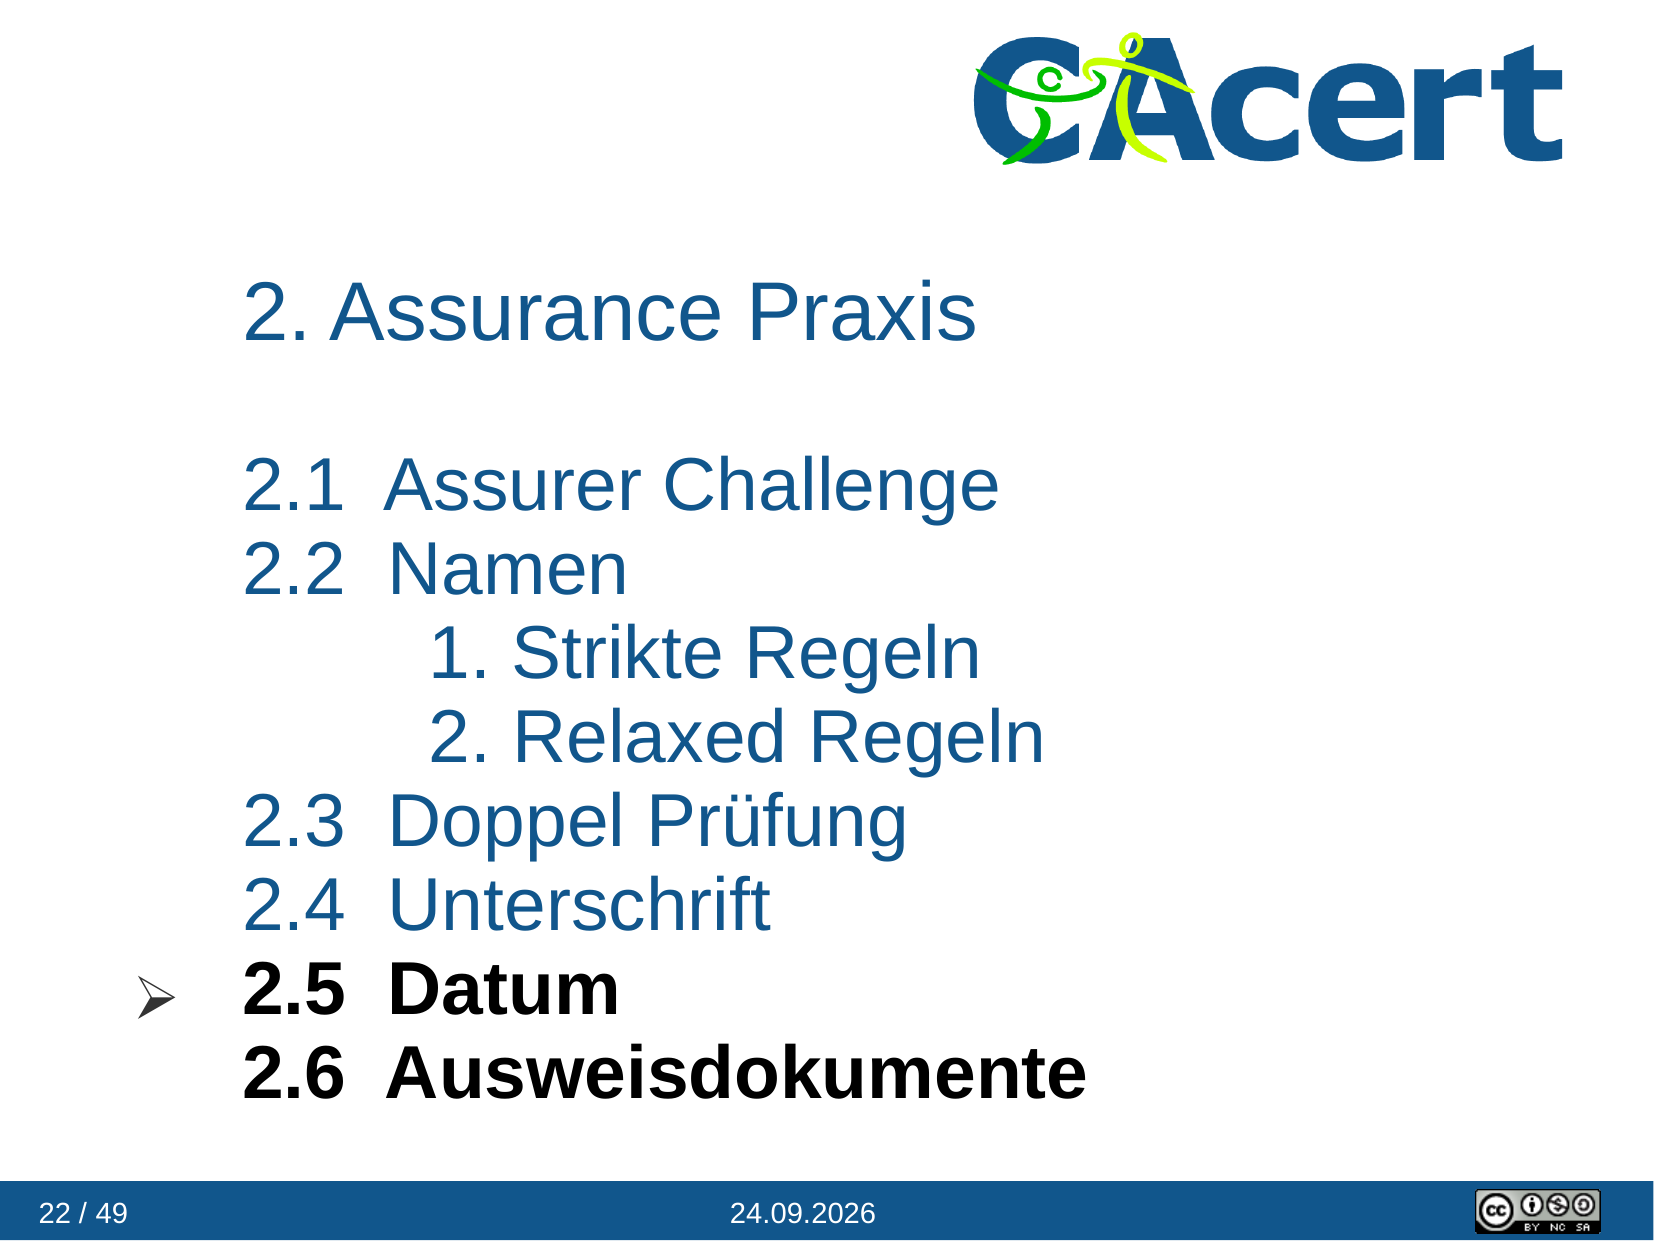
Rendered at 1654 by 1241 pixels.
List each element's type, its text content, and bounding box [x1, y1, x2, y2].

subtitle 2. Assurance Praxis 2.1 Assurer Challenge 2.2 Namen 1. Strikte Regeln 2. Relaxed Regeln 2.3 Doppel Prüfung 2.4 Unterschrift 2.5 Datum 2.6 Ausweisdokumente [242, 265, 1565, 1115]
picture [972, 30, 1564, 166]
picture [1475, 1189, 1601, 1234]
text_box [118, 265, 237, 1055]
